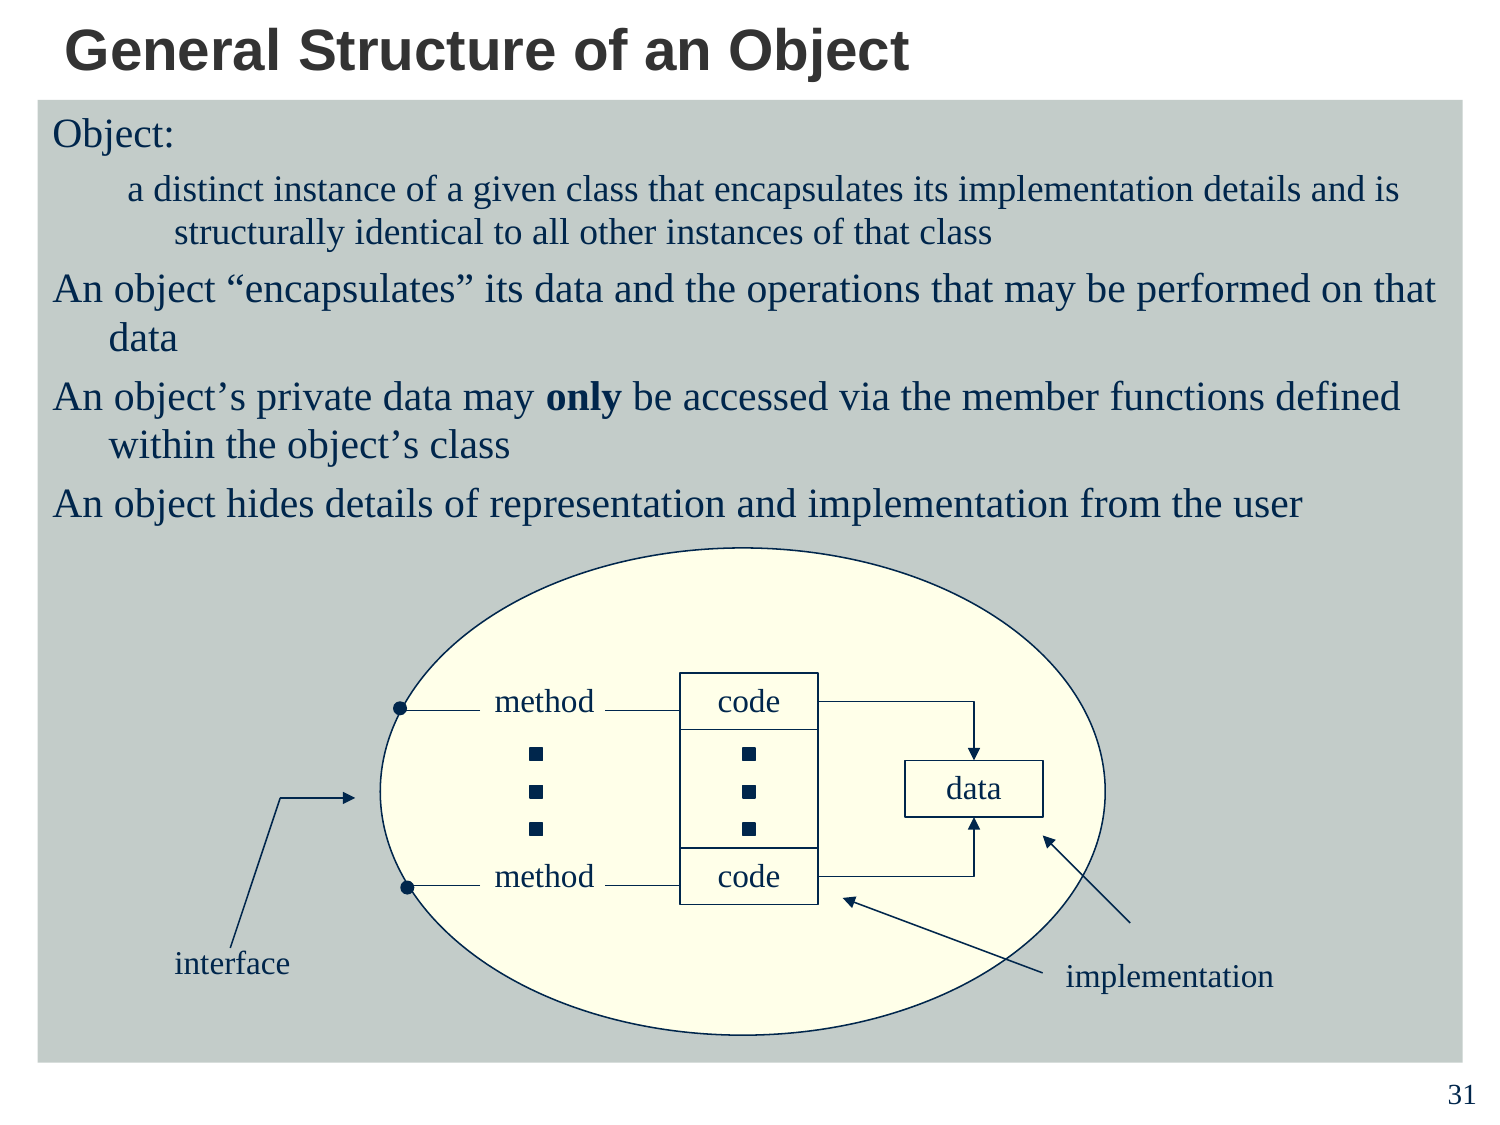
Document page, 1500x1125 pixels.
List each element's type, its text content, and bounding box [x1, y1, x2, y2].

text_box method [480, 847, 609, 904]
text_box code [680, 672, 818, 730]
text_box interface [162, 935, 303, 991]
picture [0, 0, 1500, 1125]
text_box code [680, 847, 818, 905]
list Object: a distinct instance of a given class that encapsulates its implementation details and is structurally identical to all other instances of that class An object “encapsulates” its data and the operations that may be performed on that data An object’s private data may only be accessed via the member functions defined within the object’s class An object hides details of representation and implementation from the user [37, 99, 1463, 1063]
text_box [380, 547, 1106, 1036]
title General Structure of an Object [50, 0, 1450, 91]
text_box implementation [1056, 947, 1284, 1004]
text_box data [905, 760, 1043, 818]
text_box method [480, 672, 609, 729]
